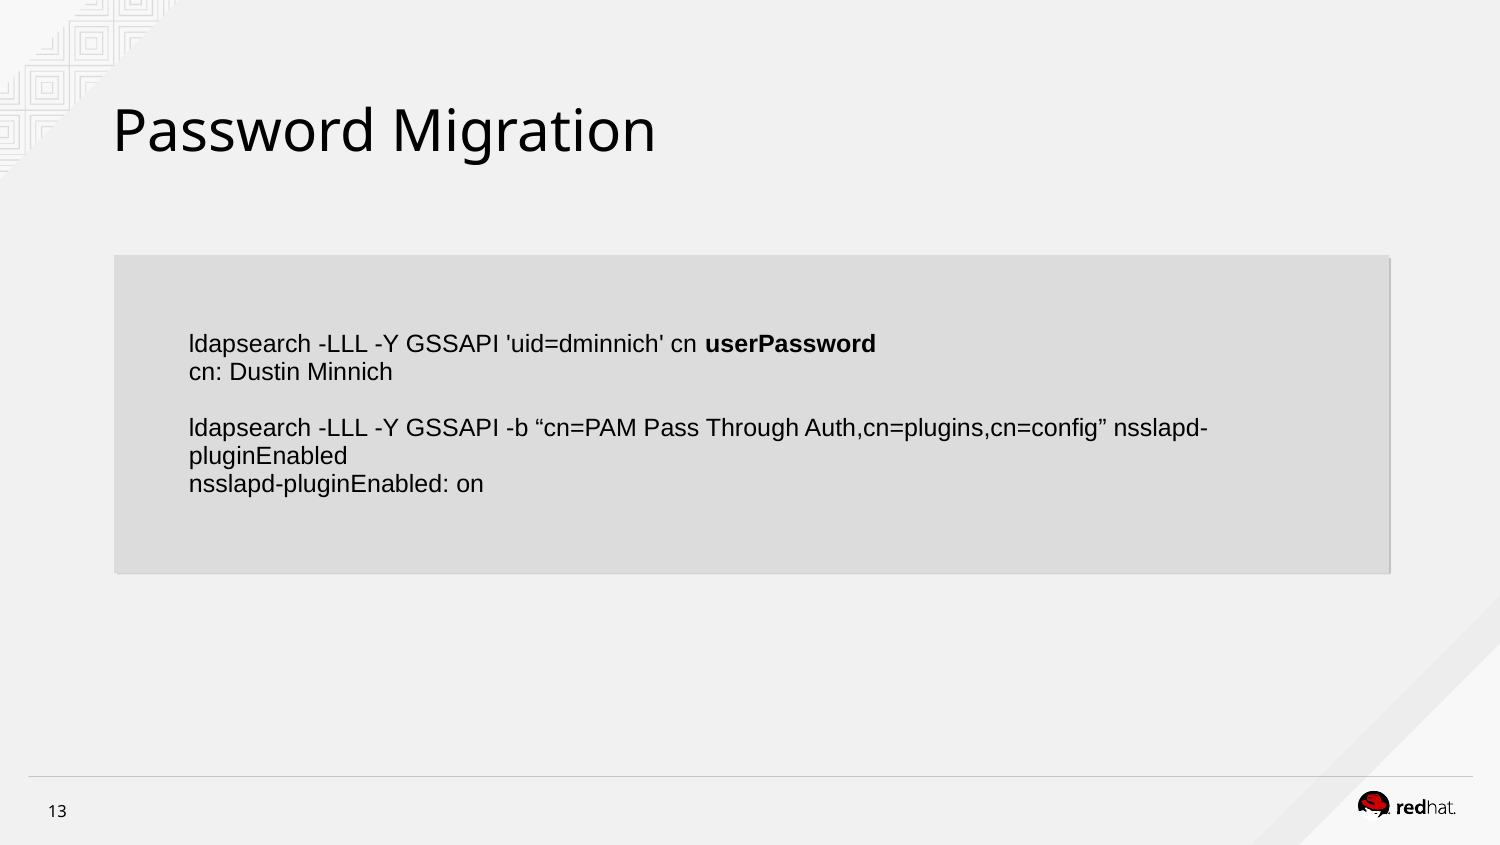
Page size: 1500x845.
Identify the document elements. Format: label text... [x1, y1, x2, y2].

picture [0, 0, 1500, 845]
text_box ldapsearch -LLL -Y GSSAPI 'uid=dminnich' cn userPassword cn: Dustin Minnich ldapsearch -LLL -Y GSSAPI -b “cn=PAM Pass Through Auth,cn=plugins,cn=config” nsslapd-pluginEnabled nsslapd-pluginEnabled: on [114, 255, 1390, 574]
title Password Migration [112, 0, 1388, 169]
